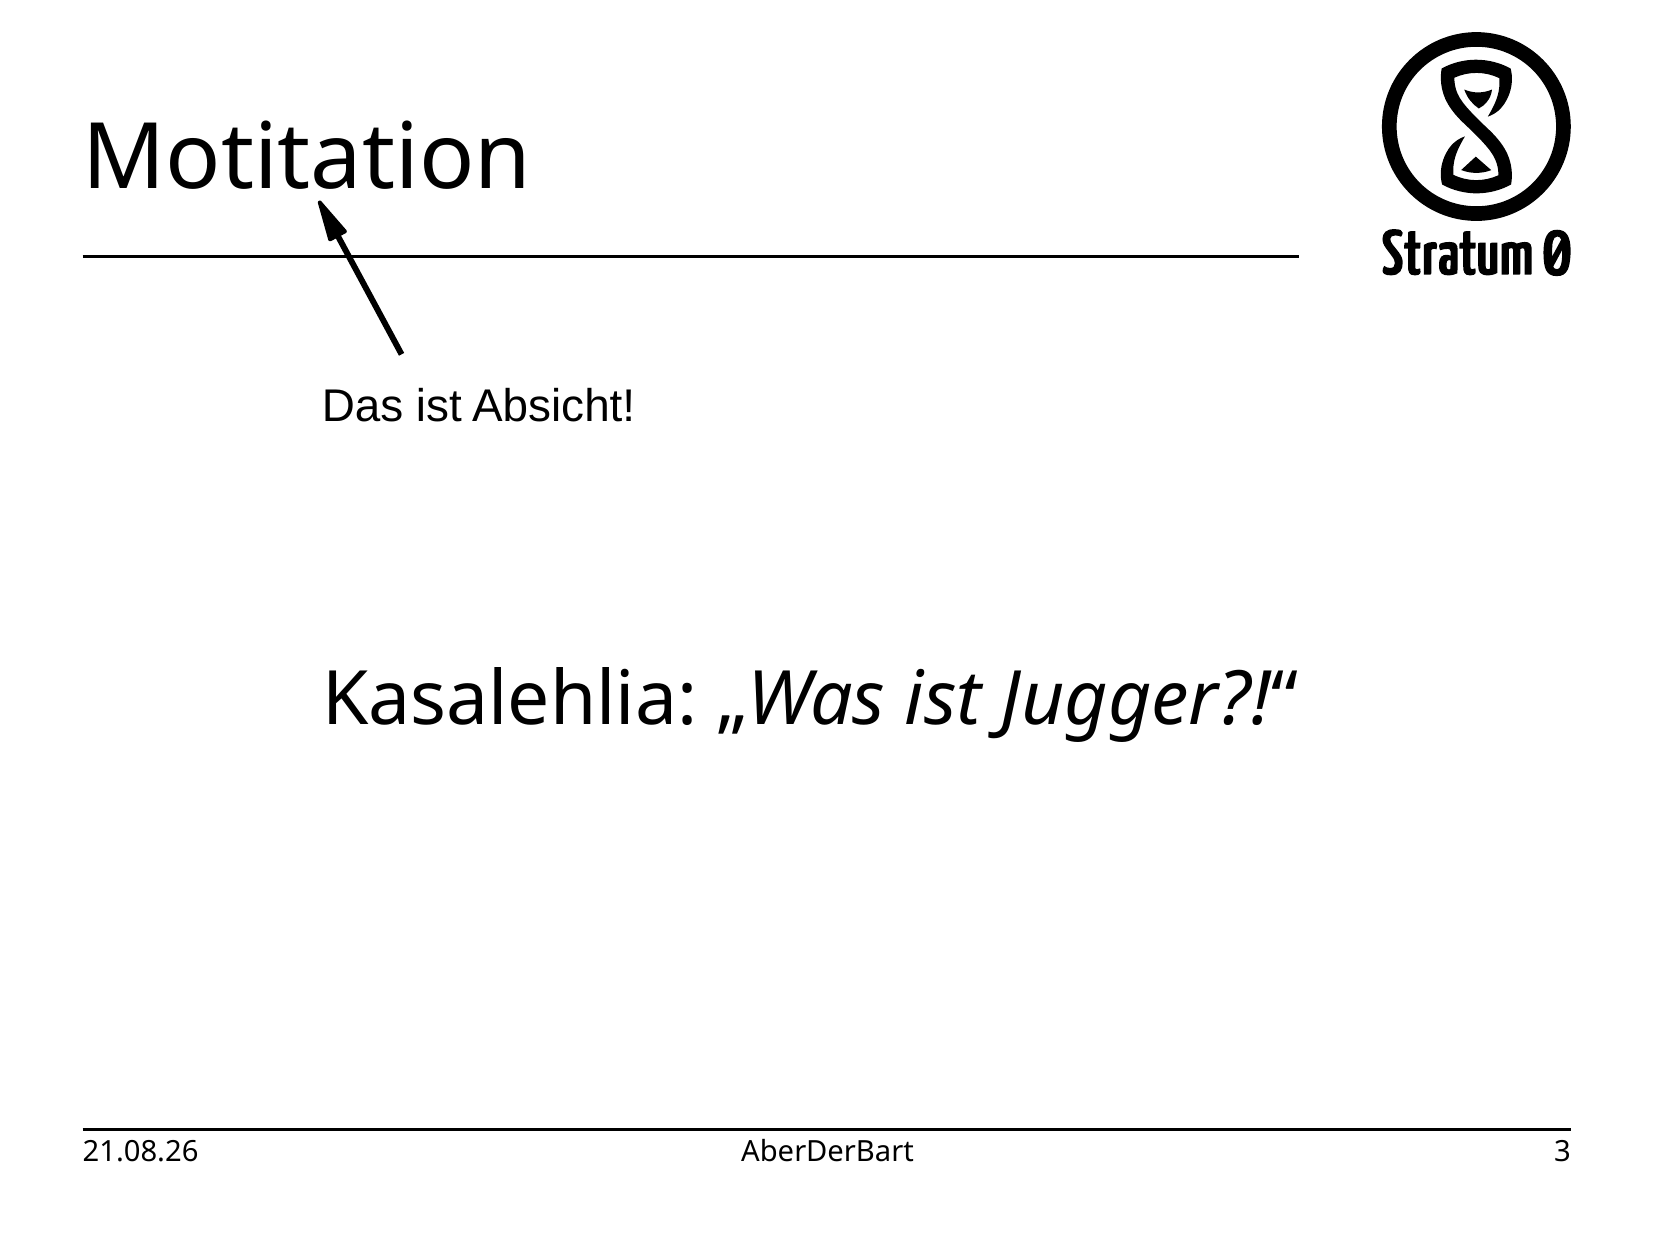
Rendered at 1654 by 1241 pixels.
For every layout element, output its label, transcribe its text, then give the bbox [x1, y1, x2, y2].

list Kasalehlia: „Was ist Jugger?!“ [82, 290, 1538, 1010]
text_box Das ist Absicht! [307, 372, 875, 434]
title Motitation [82, 49, 1300, 257]
